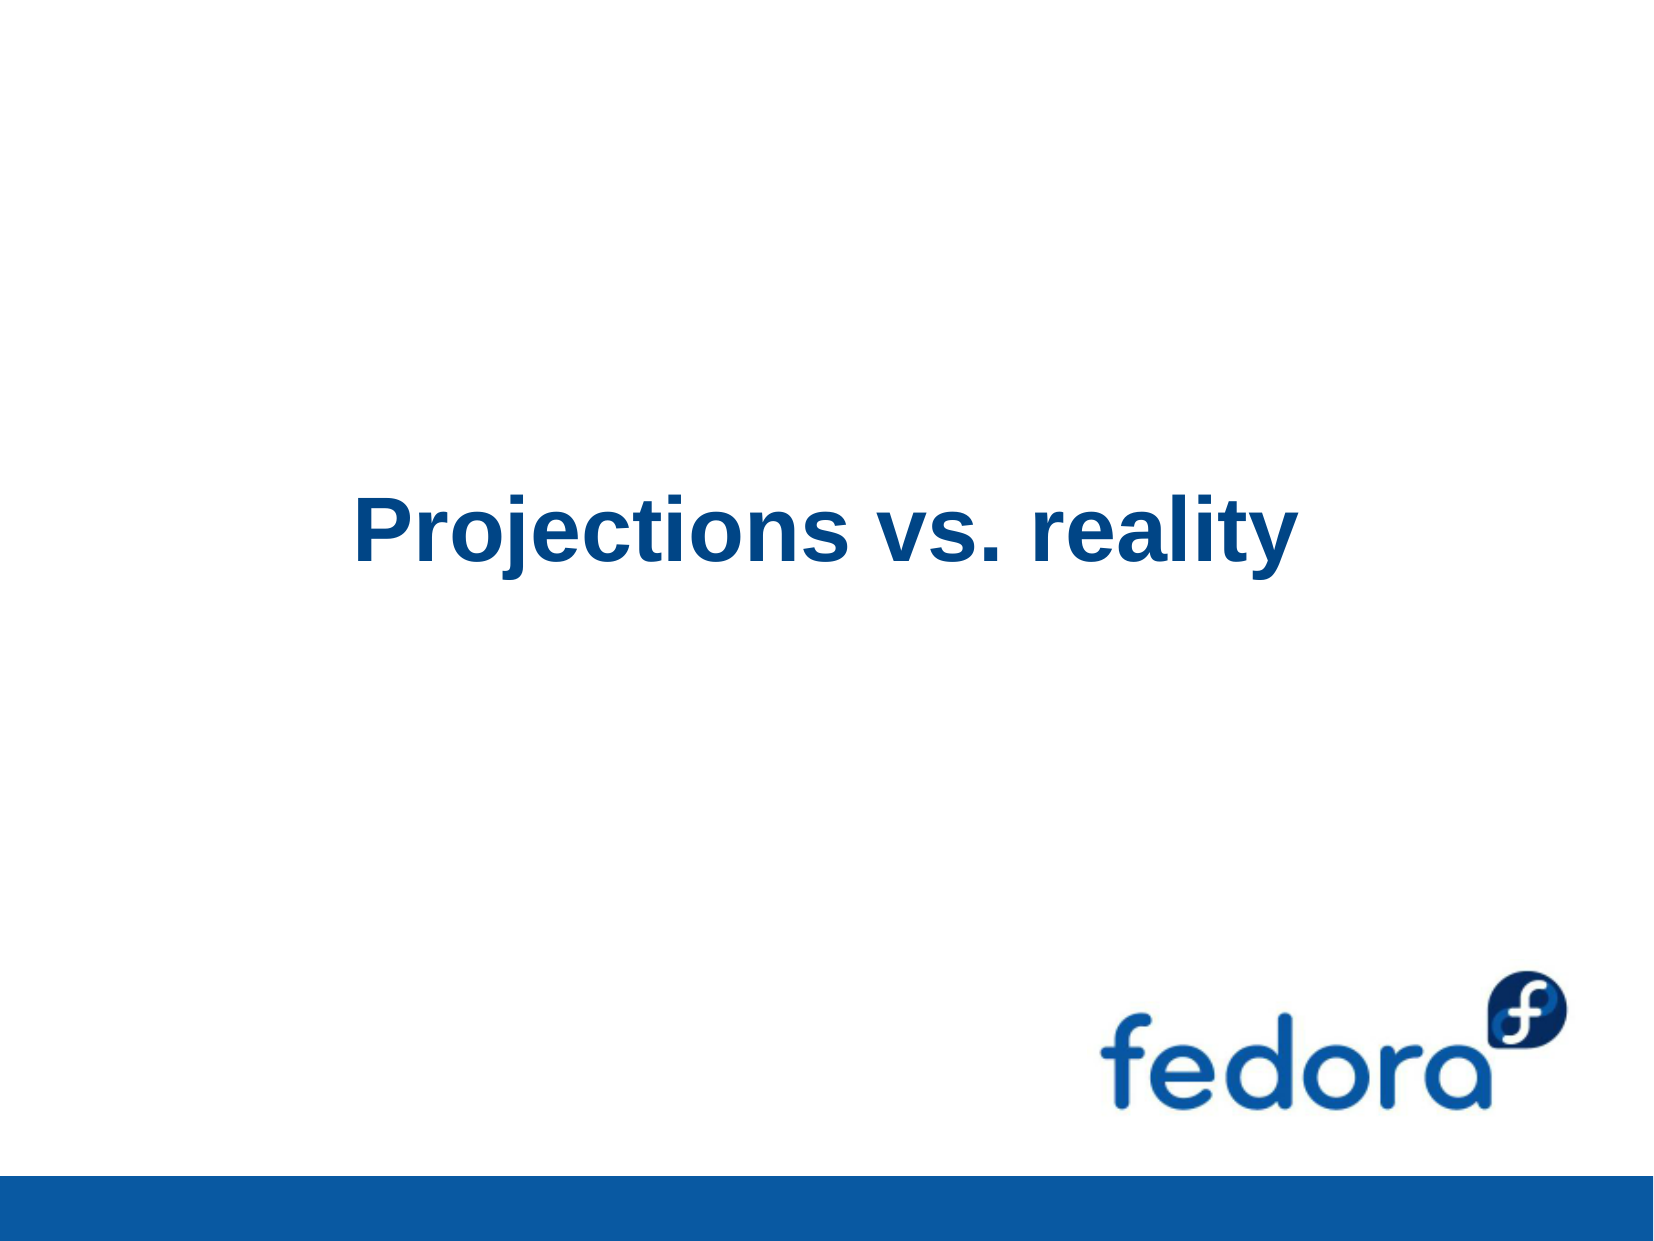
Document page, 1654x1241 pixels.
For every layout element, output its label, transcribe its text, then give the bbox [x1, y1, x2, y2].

subtitle Projections vs. reality [82, 56, 1571, 1102]
picture [0, 1176, 1654, 1241]
picture [1087, 959, 1576, 1125]
